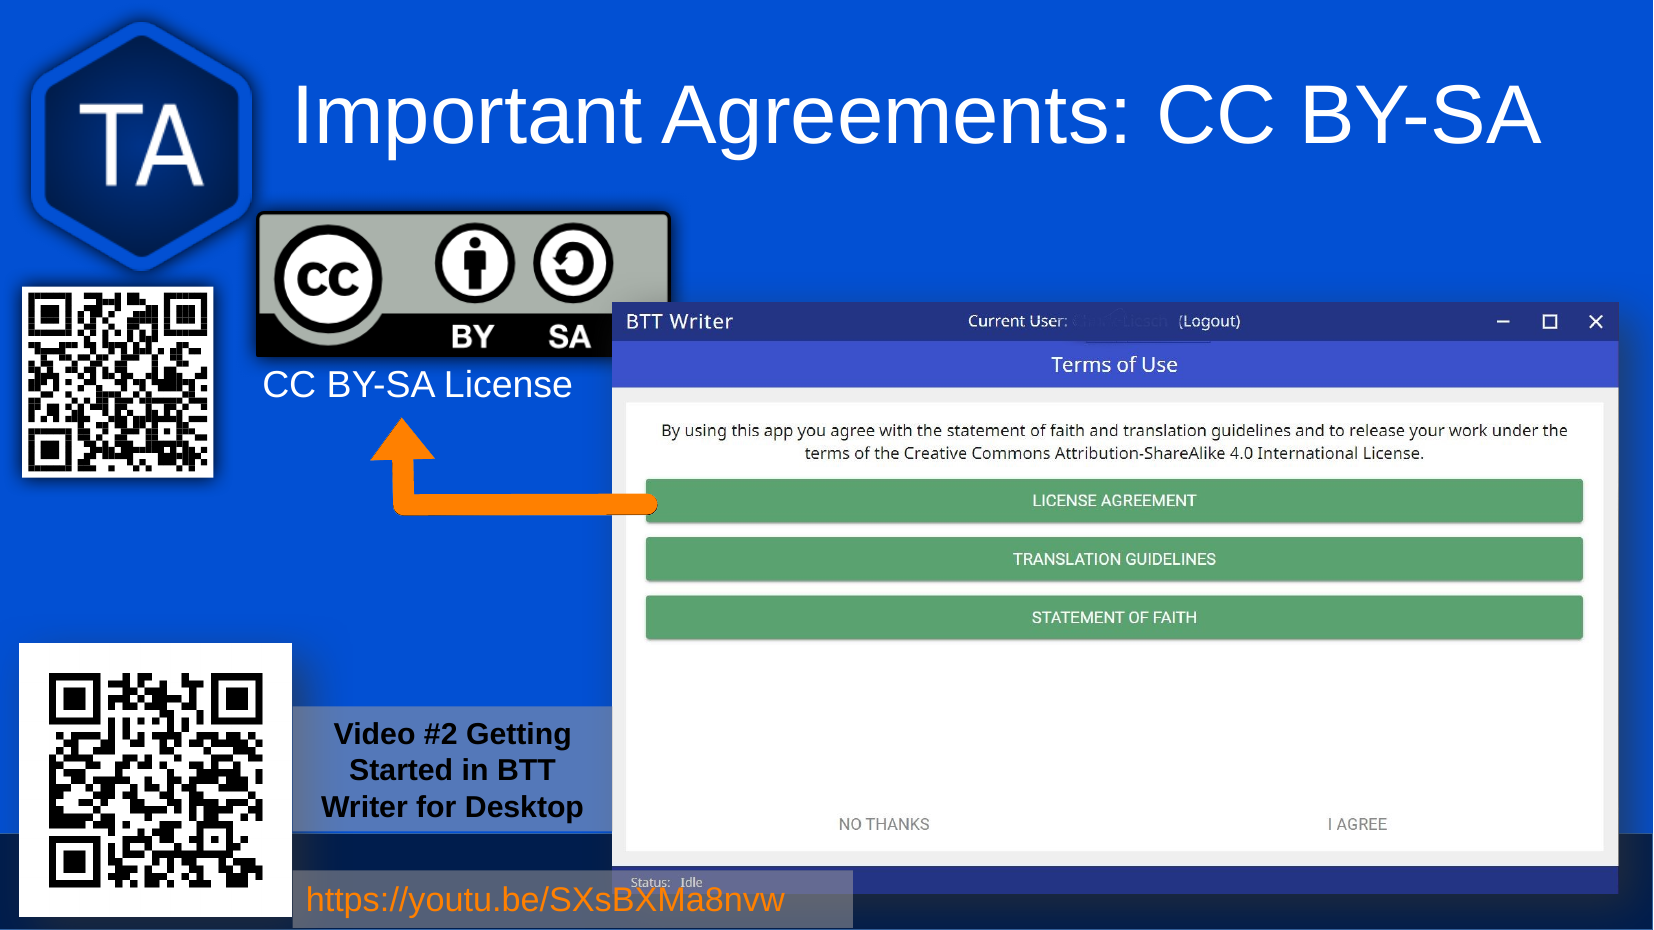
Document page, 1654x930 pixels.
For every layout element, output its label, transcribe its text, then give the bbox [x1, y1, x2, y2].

picture [31, 22, 252, 271]
title Important Agreements: CC BY-SA [263, 36, 1571, 193]
picture [256, 211, 1619, 894]
picture [19, 283, 217, 481]
picture [19, 643, 292, 917]
text_box https://youtu.be/SXsBXMa8nvw [292, 870, 853, 928]
text_box CC BY-SA License [242, 356, 593, 414]
text_box Video #2 Getting Started in BTT Writer for Desktop [292, 706, 613, 832]
